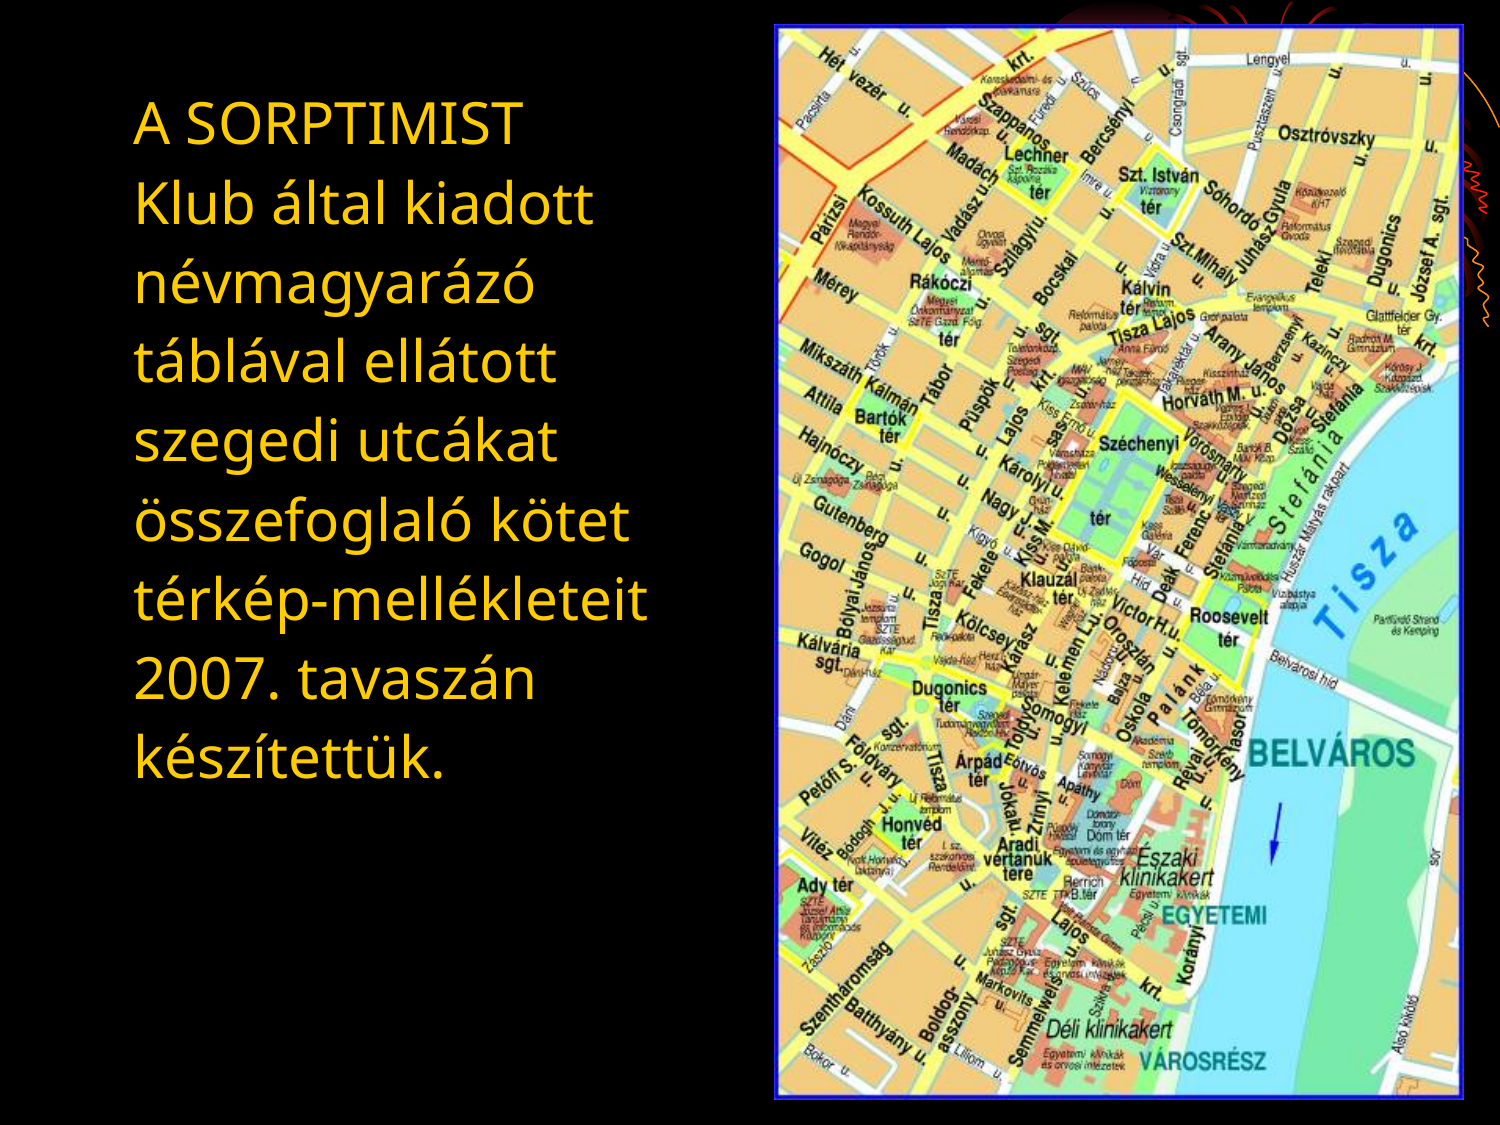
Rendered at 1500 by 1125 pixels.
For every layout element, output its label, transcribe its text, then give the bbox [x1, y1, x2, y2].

picture [774, 24, 1464, 1101]
list A SORPTIMIST Klub által kiadott névmagyarázó táblával ellátott szegedi utcákat összefoglaló kötet térkép-mellékleteit 2007. tavaszán készítettük. [62, 74, 676, 1013]
